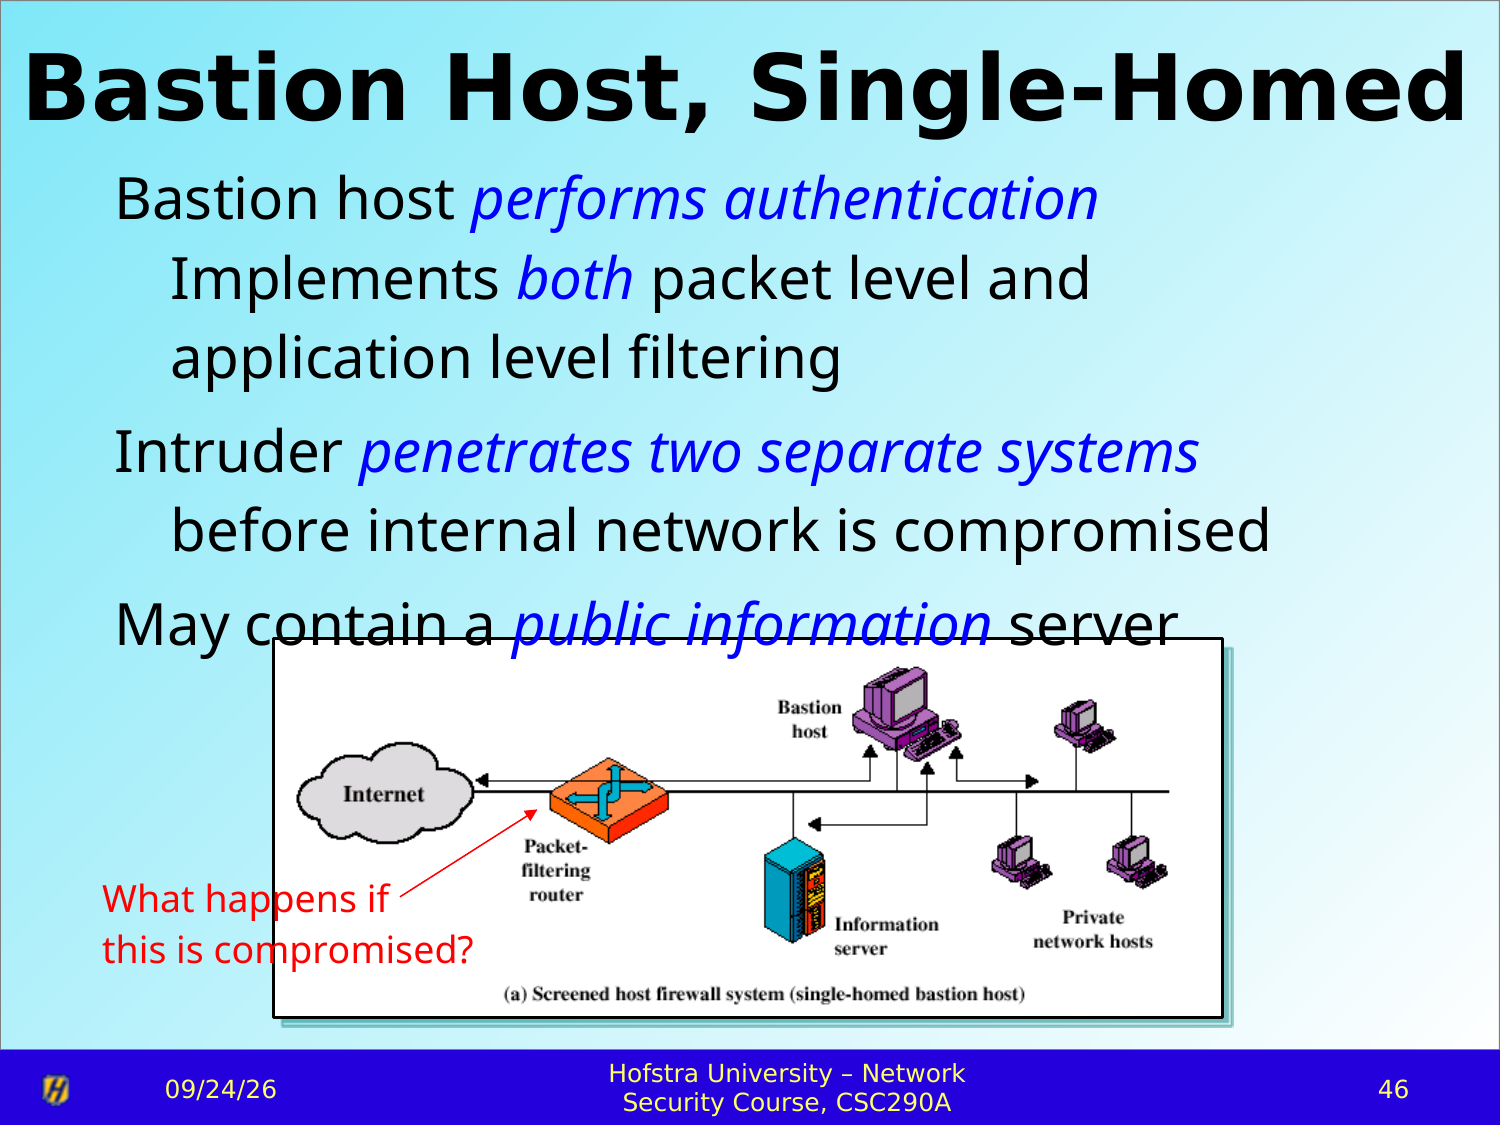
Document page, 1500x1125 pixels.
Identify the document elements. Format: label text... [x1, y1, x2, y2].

picture [274, 719, 1222, 1016]
text_box What happens if this is compromised? [87, 865, 490, 983]
text_box Bastion host performs authentication Implements both packet level and application level filtering Intruder penetrates two separate systems before internal network is compromised May contain a public information server [99, 149, 1375, 719]
picture [37, 1072, 76, 1110]
title Bastion Host, Single-Homed [0, 19, 1493, 150]
